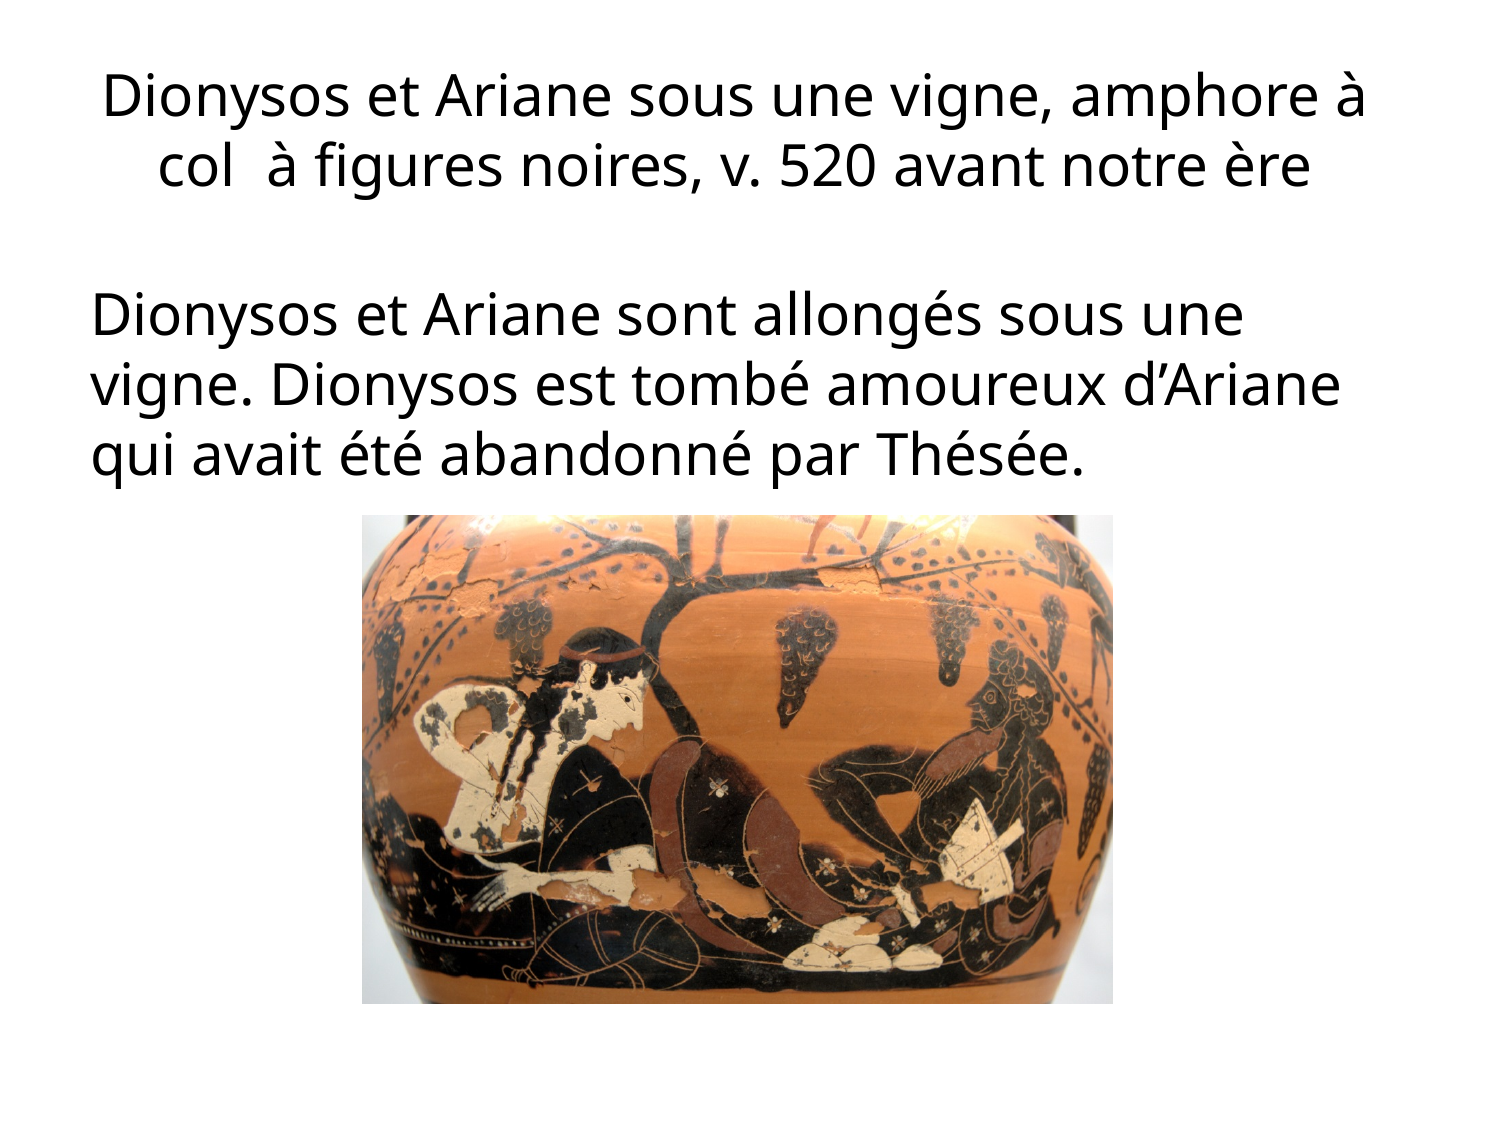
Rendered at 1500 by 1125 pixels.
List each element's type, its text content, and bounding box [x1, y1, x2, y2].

title Dionysos et Ariane sous une vigne, amphore à col à figures noires, v. 520 avant notre ère [60, 42, 1411, 256]
picture [362, 515, 1113, 1004]
list Dionysos et Ariane sont allongés sous une vigne. Dionysos est tombé amoureux d’Ariane qui avait été abandonné par Thésée. [75, 262, 1425, 1035]
